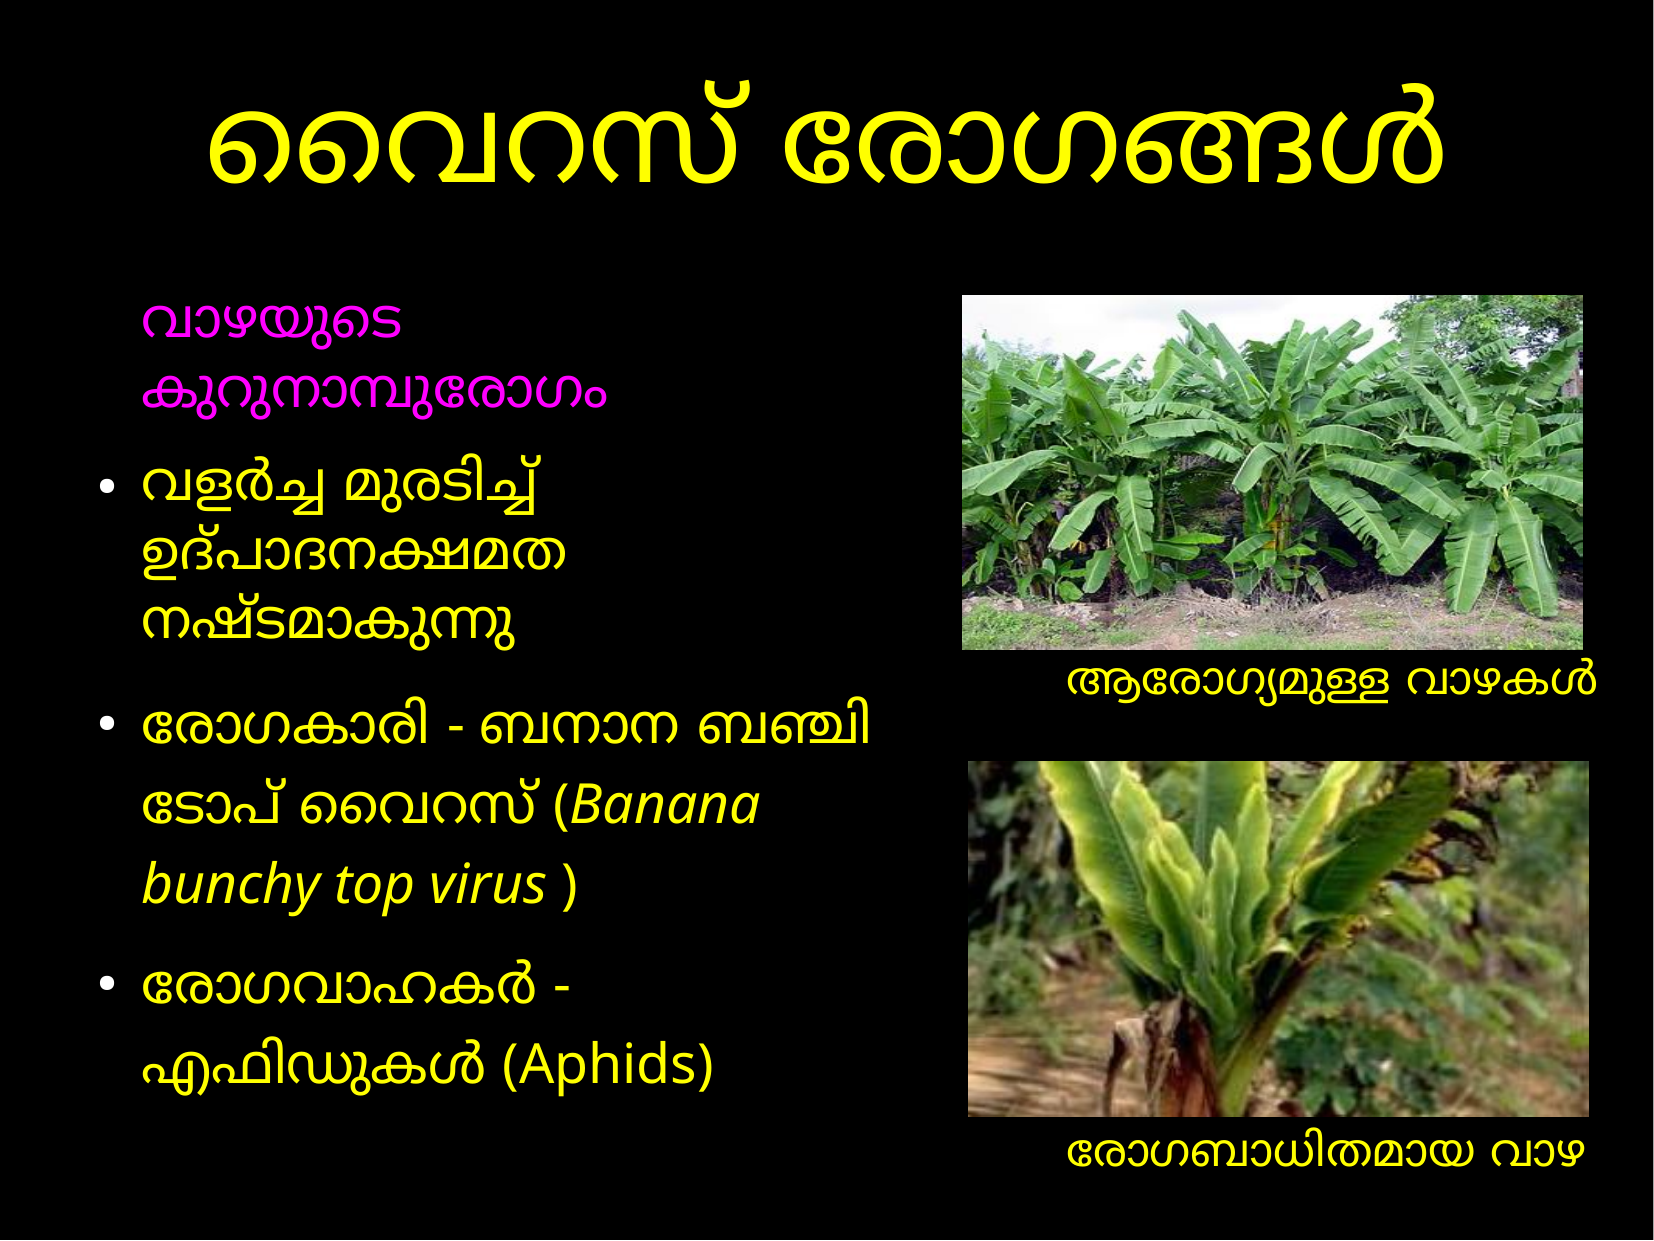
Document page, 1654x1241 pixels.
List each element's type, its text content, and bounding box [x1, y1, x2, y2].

title വൈറസ് രോഗങ്ങള്‍ [82, 49, 1571, 257]
text_box രോഗബാധിതമായ വാഴ [1051, 1117, 1492, 1198]
picture [962, 295, 1583, 650]
text_box ആരോഗ്യമുള്ള വാഴകള്‍ [1051, 650, 1484, 727]
list വാഴയുടെ കുറുനാമ്പുരോഗം വളര്‍ച്ച മുരടിച്ച് ഉദ്പാദനക്ഷമത നഷ്ടമാകുന്നു രോഗകാരി - ബനാന ബഞ്ചി ടോപ് വൈറസ് (Banana bunchy top virus ) രോഗവാഹകര്‍ - എഫിഡുകള്‍ (Aphids) [82, 290, 886, 1109]
picture [968, 761, 1589, 1117]
